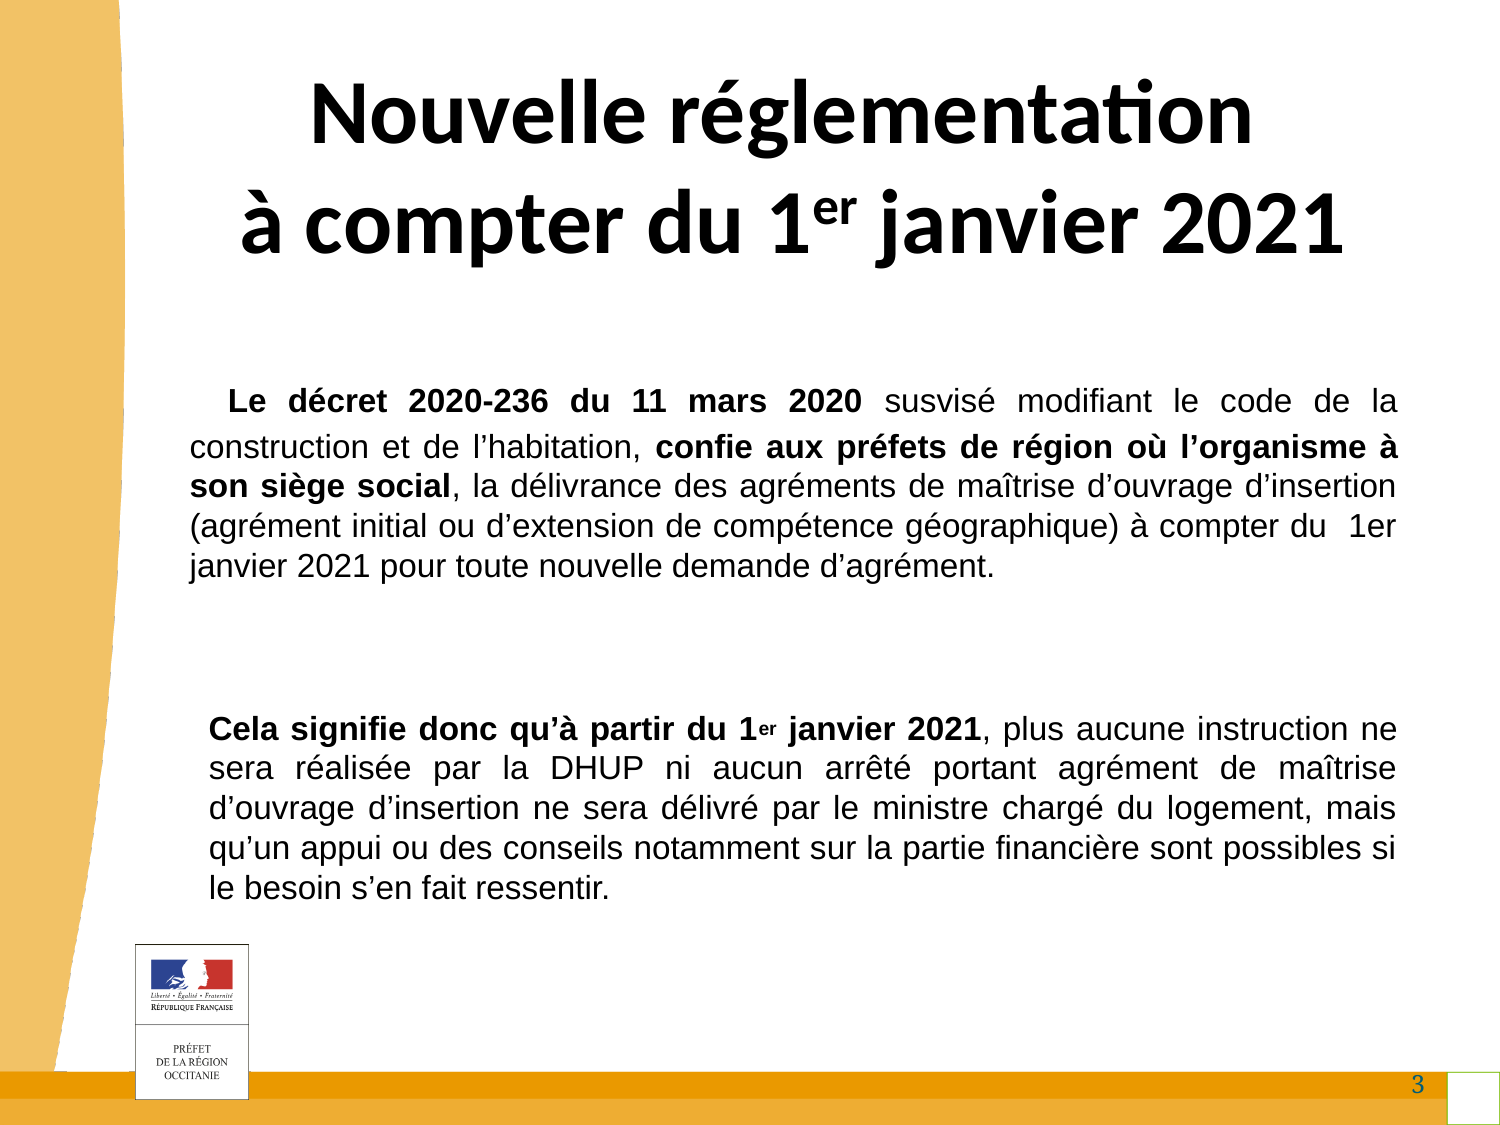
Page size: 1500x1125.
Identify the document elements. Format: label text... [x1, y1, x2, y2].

list Le décret 2020-236 du 11 mars 2020 susvisé modifiant le code de la construction et de l’habitation, confie aux préfets de région où l’organisme à son siège social, la délivrance des agréments de maîtrise d’ouvrage d’insertion (agrément initial ou d’extension de compétence géographique) à compter du 1er janvier 2021 pour toute nouvelle demande d’agrément. Cela signifie donc qu’à partir du 1er janvier 2021, plus aucune instruction ne sera réalisée par la DHUP ni aucun arrêté portant agrément de maîtrise d’ouvrage d’insertion ne sera délivré par le ministre chargé du logement, mais qu’un appui ou des conseils notamment sur la partie financière sont possibles si le besoin s’en fait ressentir. [129, 342, 1414, 1031]
title Nouvelle réglementation à compter du 1er janvier 2021 [118, 29, 1469, 272]
picture [0, 0, 1500, 1125]
slide_number <numéro> [1299, 1042, 1425, 1103]
